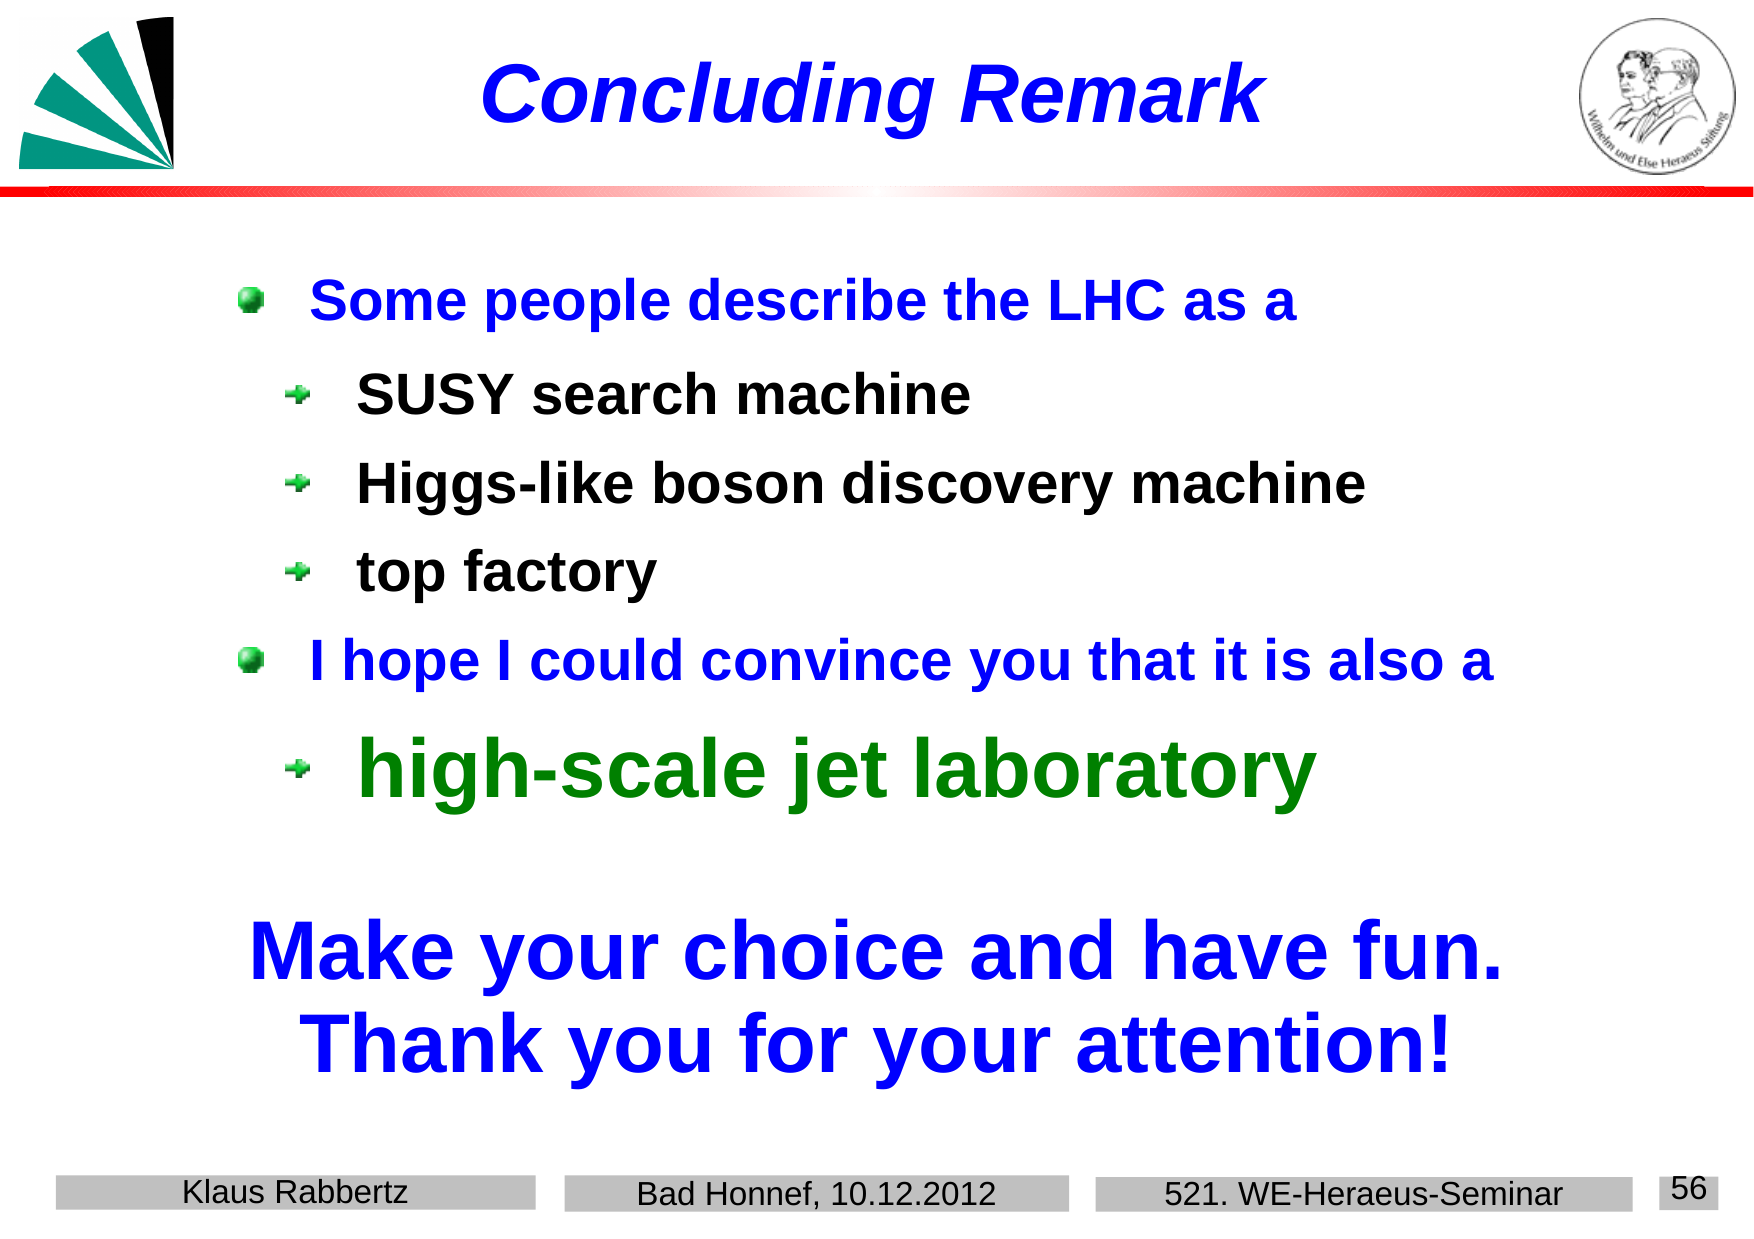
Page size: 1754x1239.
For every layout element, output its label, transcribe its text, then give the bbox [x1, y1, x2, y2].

picture [19, 17, 174, 171]
text_box Make your choice and have fun. Thank you for your attention! [236, 897, 1517, 1096]
picture [1579, 18, 1736, 175]
list Some people describe the LHC as a SUSY search machine Higgs-like boson discovery machine top factory I hope I could convince you that it is also a high-scale jet laboratory [226, 267, 1527, 818]
title Concluding Remark [190, 0, 1555, 189]
